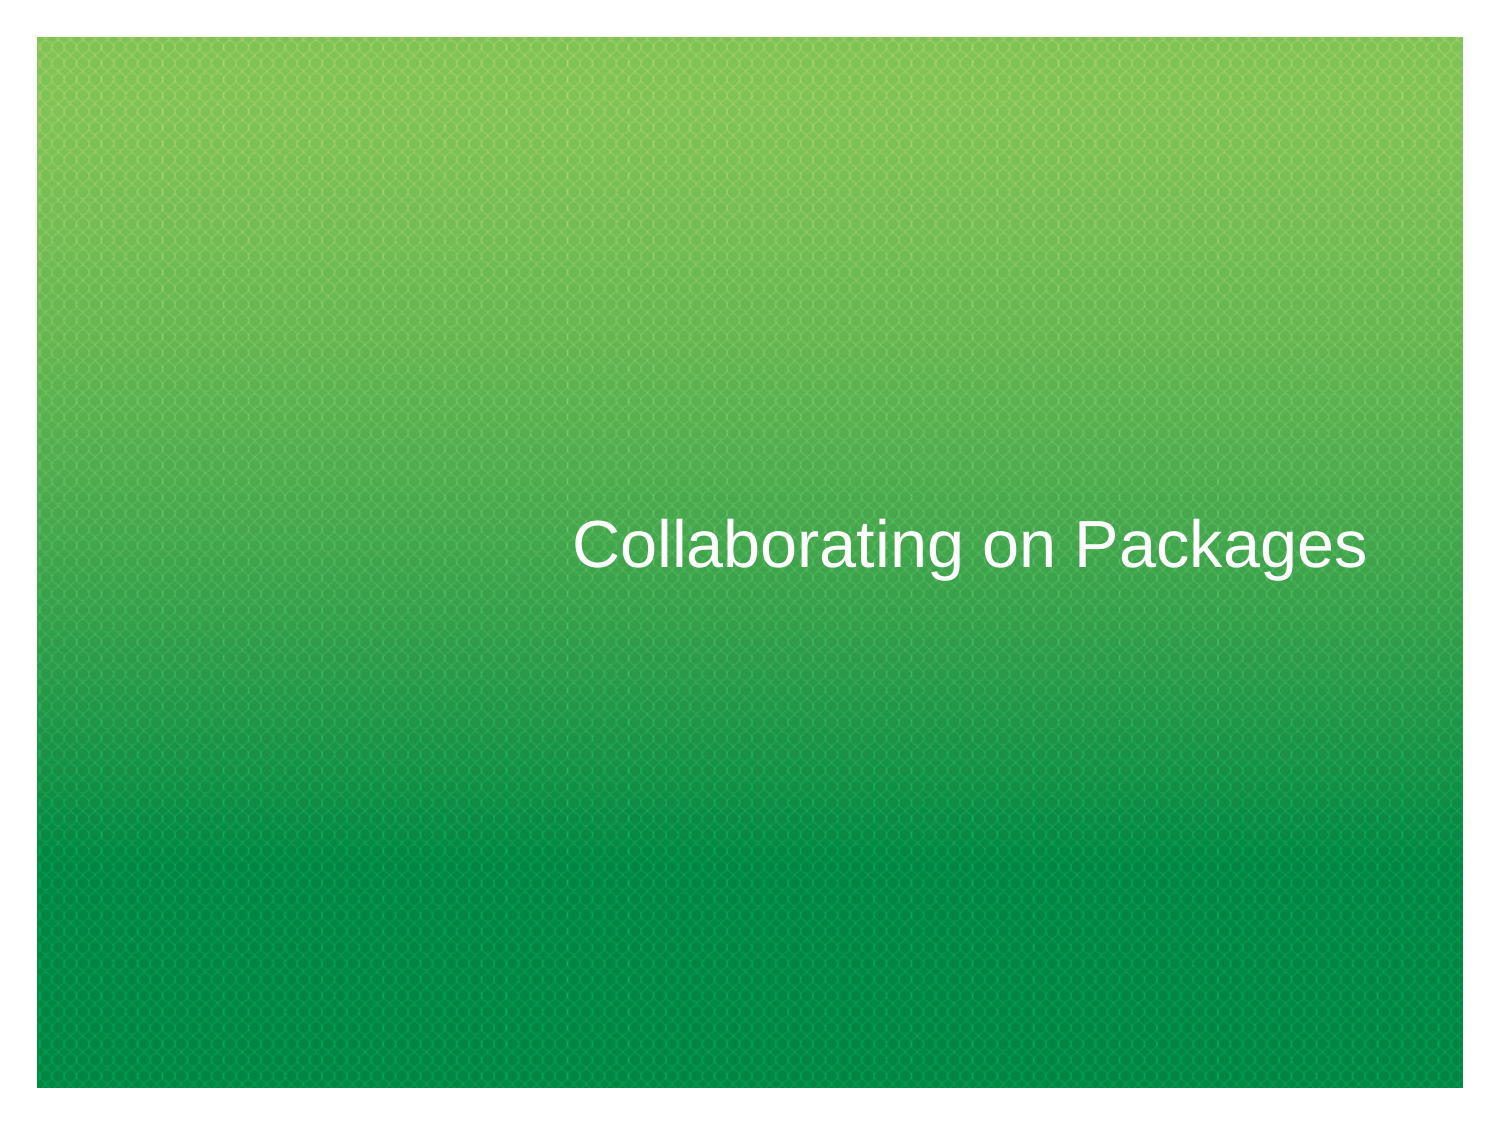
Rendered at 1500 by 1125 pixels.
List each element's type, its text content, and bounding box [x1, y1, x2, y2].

picture [37, 37, 1463, 1088]
title Collaborating on Packages [135, 450, 1369, 638]
